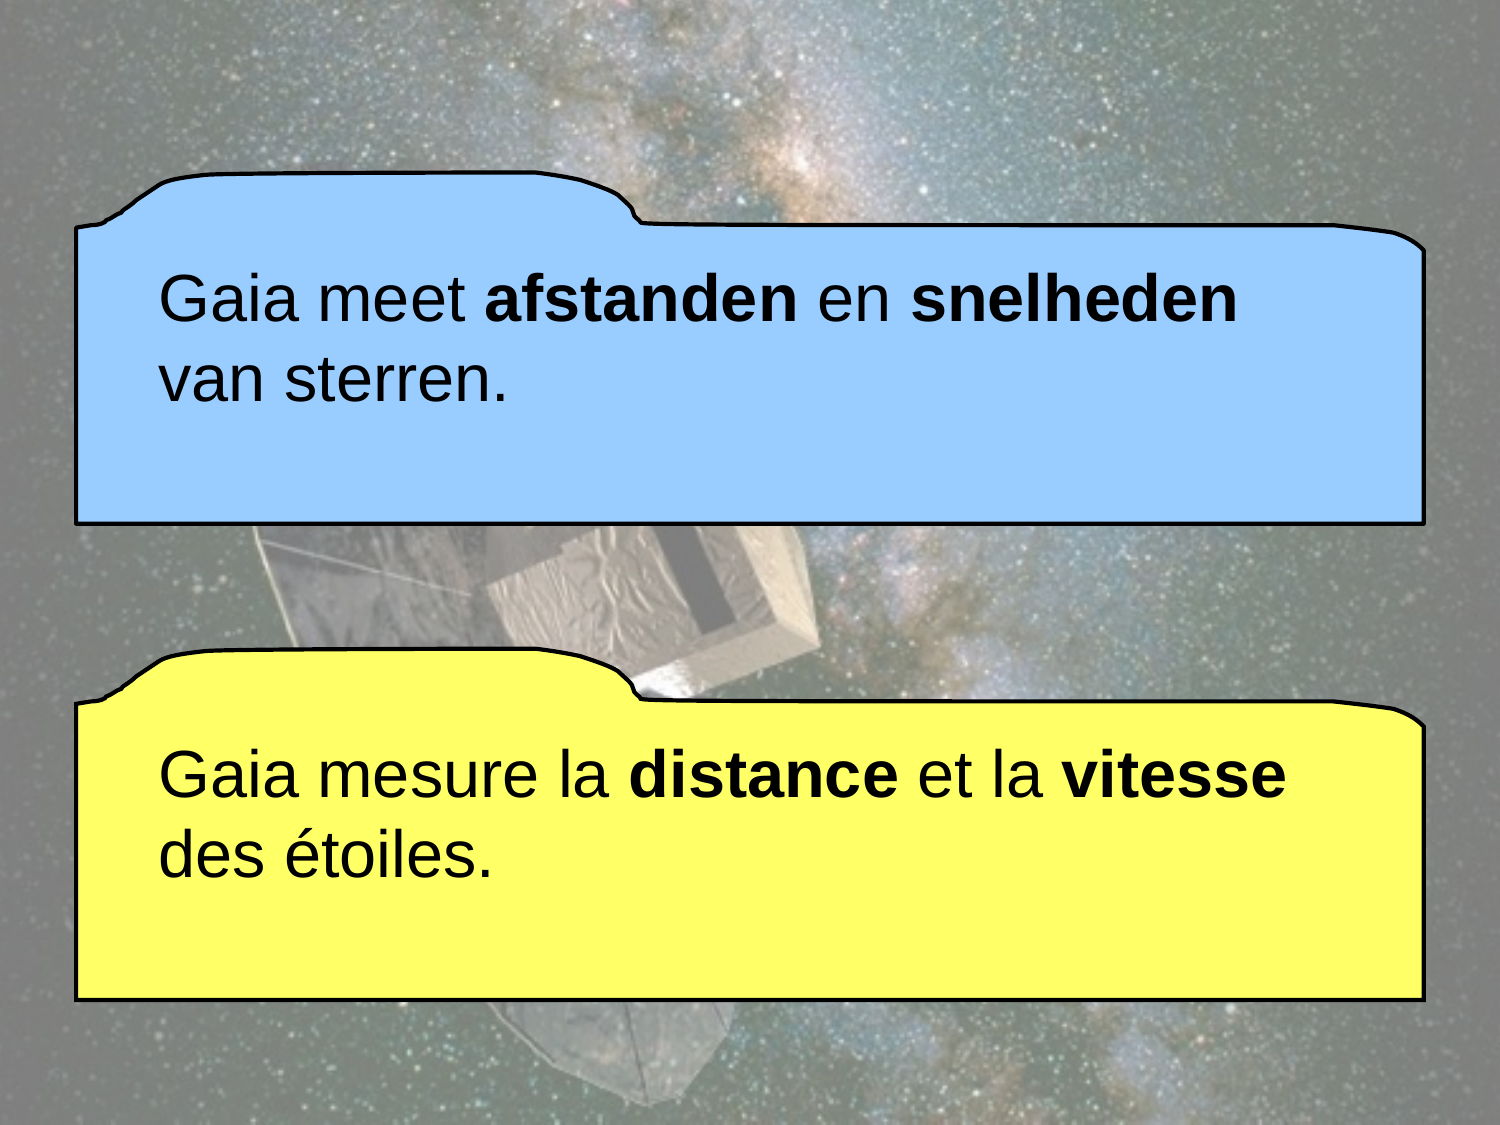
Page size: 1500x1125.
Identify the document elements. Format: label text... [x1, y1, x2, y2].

picture [0, 0, 1500, 1125]
text_box Gaia meet afstanden en snelheden van sterren. [76, 172, 1424, 524]
text_box Gaia mesure la distance et la vitesse des étoiles. [76, 648, 1424, 1000]
